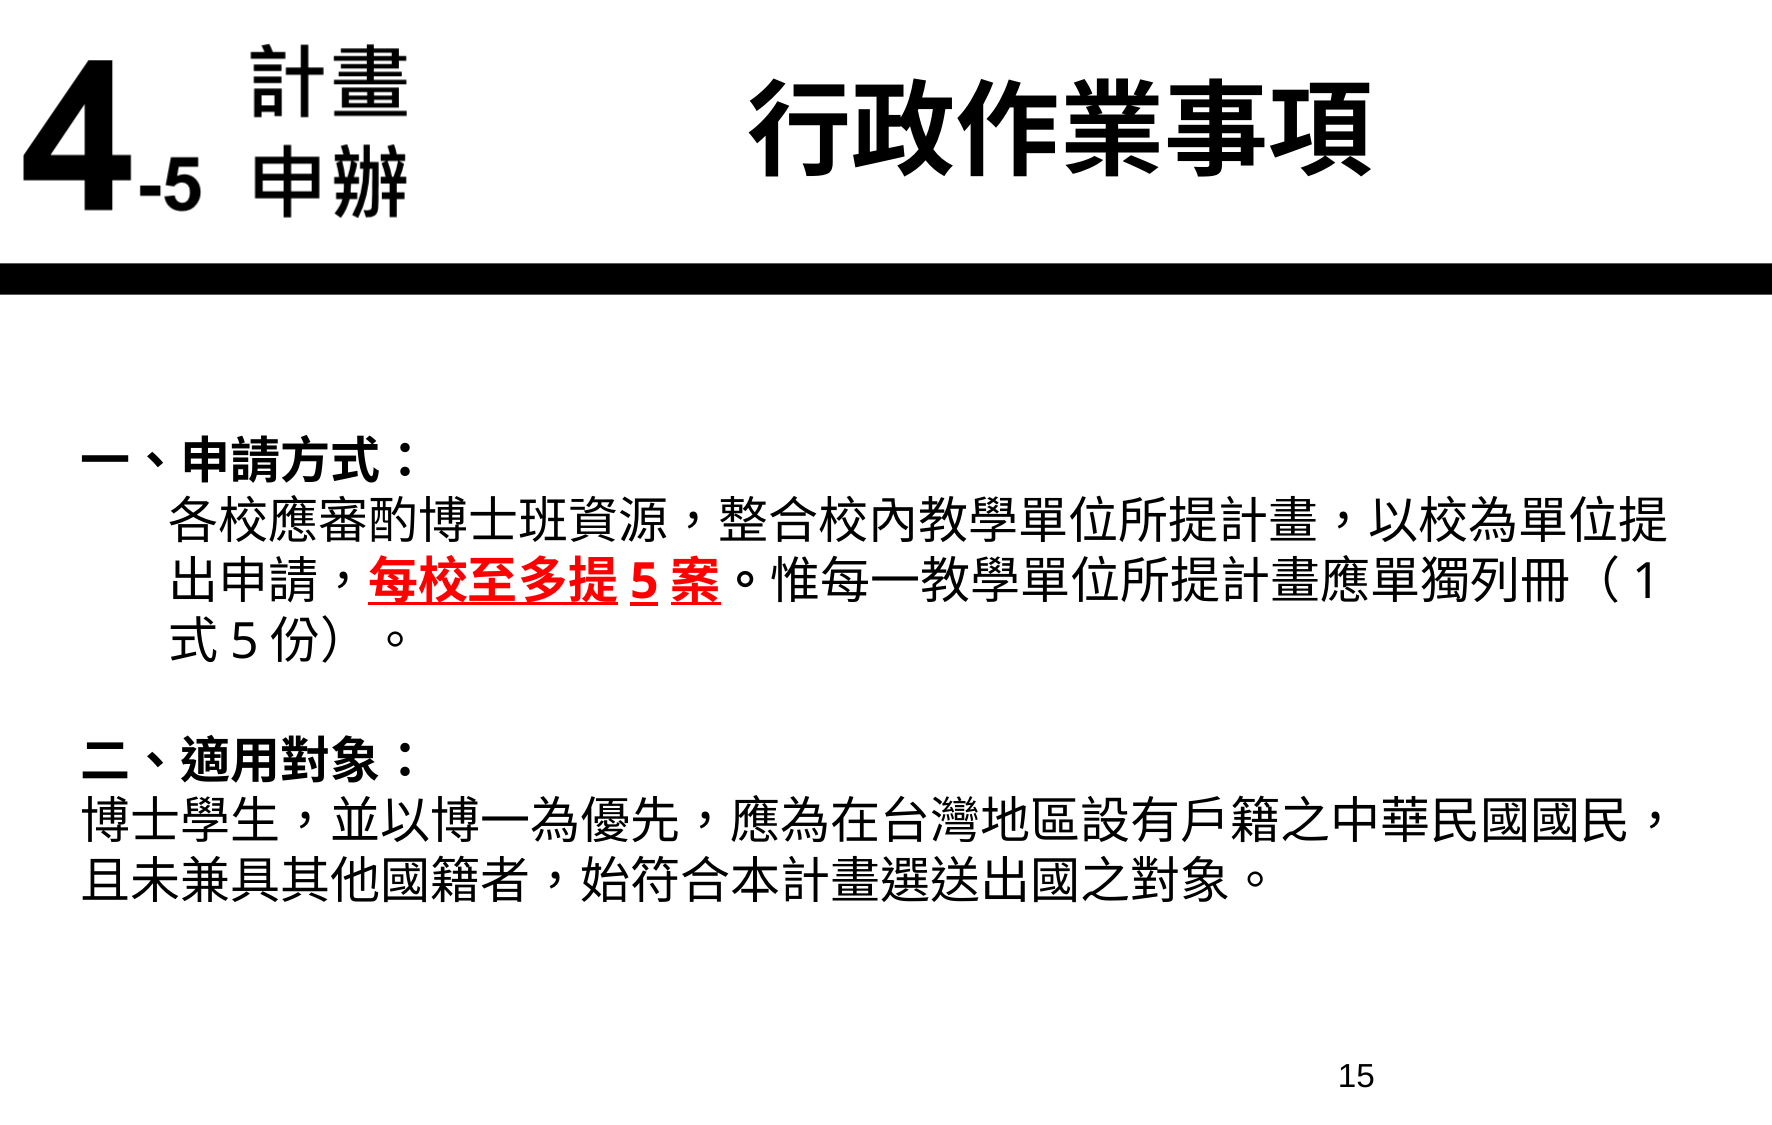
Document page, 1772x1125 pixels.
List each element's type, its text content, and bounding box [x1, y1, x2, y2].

picture [4, 0, 456, 384]
text_box 15 [1322, 1046, 1737, 1125]
text_box 行政作業事項 [732, 56, 1709, 198]
text_box 一、申請方式： 各校應審酌博士班資源，整合校內教學單位所提計畫，以校為單位提出申請，每校至多提5案。惟每一教學單位所提計畫應單獨列冊（1式5份）。 二、適用對象： 博士學生，並以博一為優先，應為在台灣地區設有戶籍之中華民國國民，且未兼具其他國籍者，始符合本計畫選送出國之對象。 [65, 421, 1731, 916]
